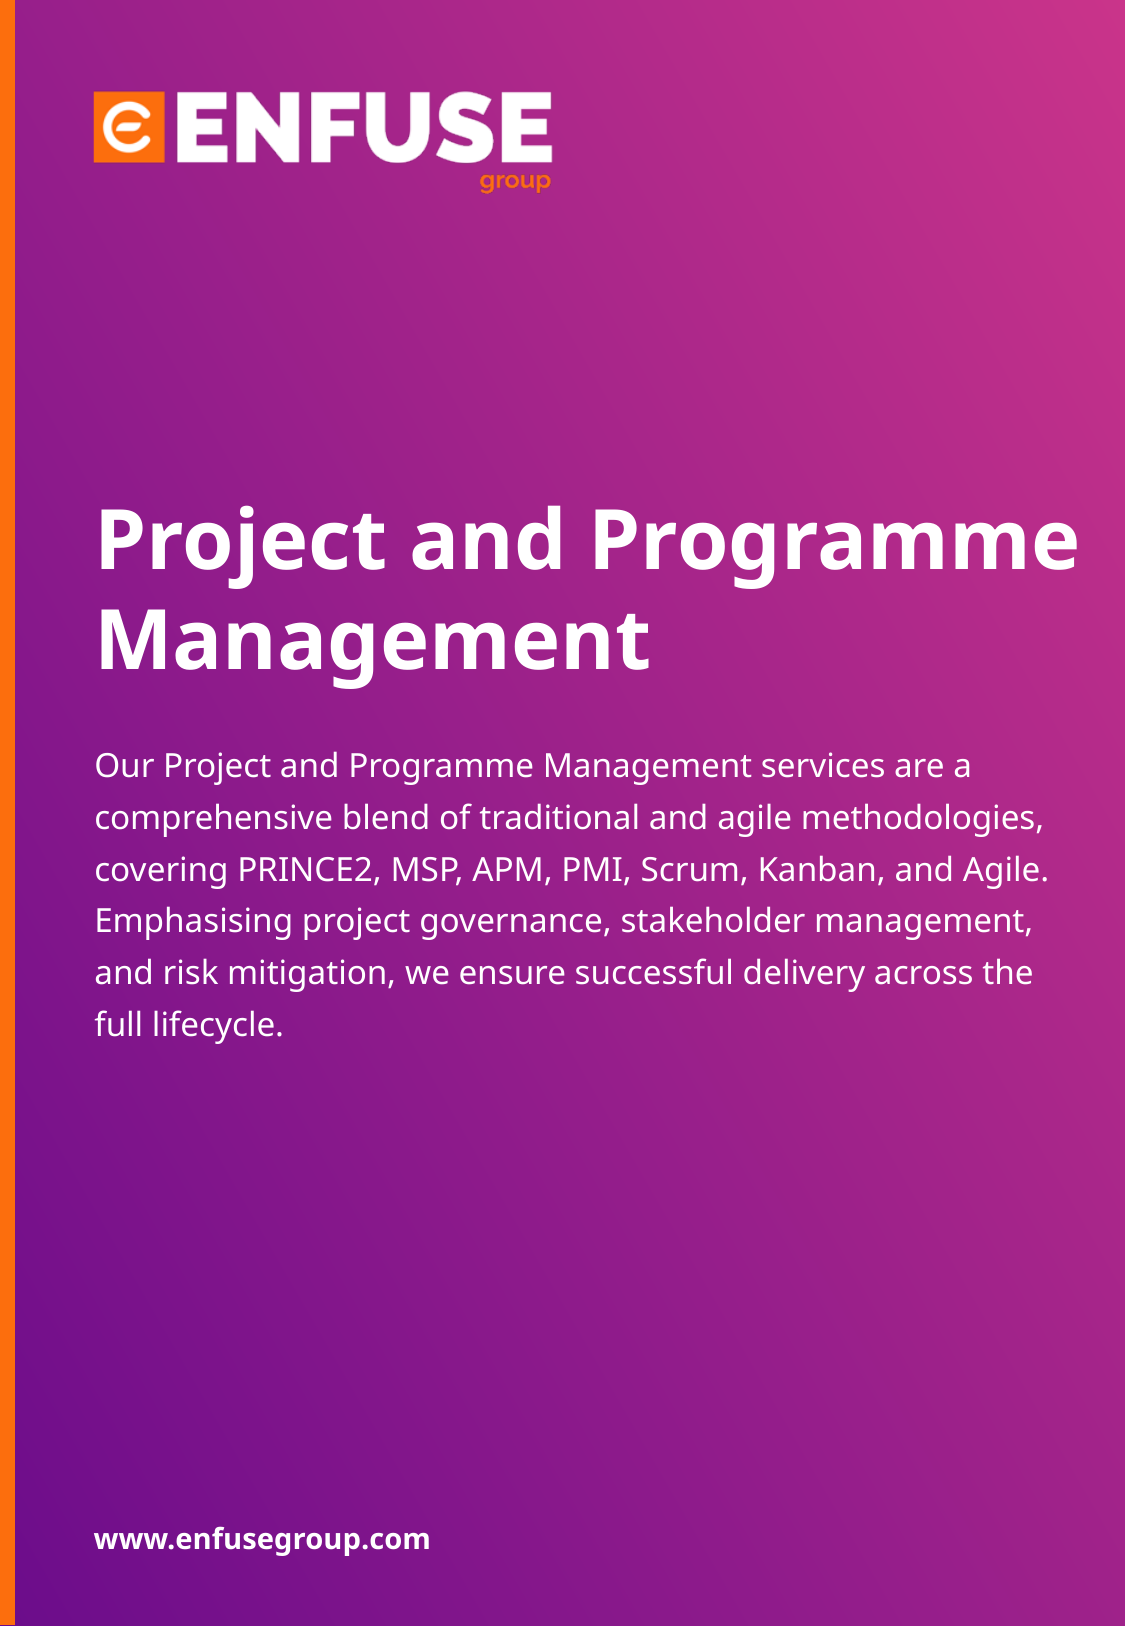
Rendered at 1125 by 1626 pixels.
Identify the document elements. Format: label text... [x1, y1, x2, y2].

text_box Project and Programme Management [94, 315, 1101, 694]
text_box Our Project and Programme Management services are a comprehensive blend of traditional and agile methodologies, covering PRINCE2, MSP, APM, PMI, Scrum, Kanban, and Agile. Emphasising project governance, stakeholder management, and risk mitigation, we ensure successful delivery across the full lifecycle. [94, 724, 1066, 921]
